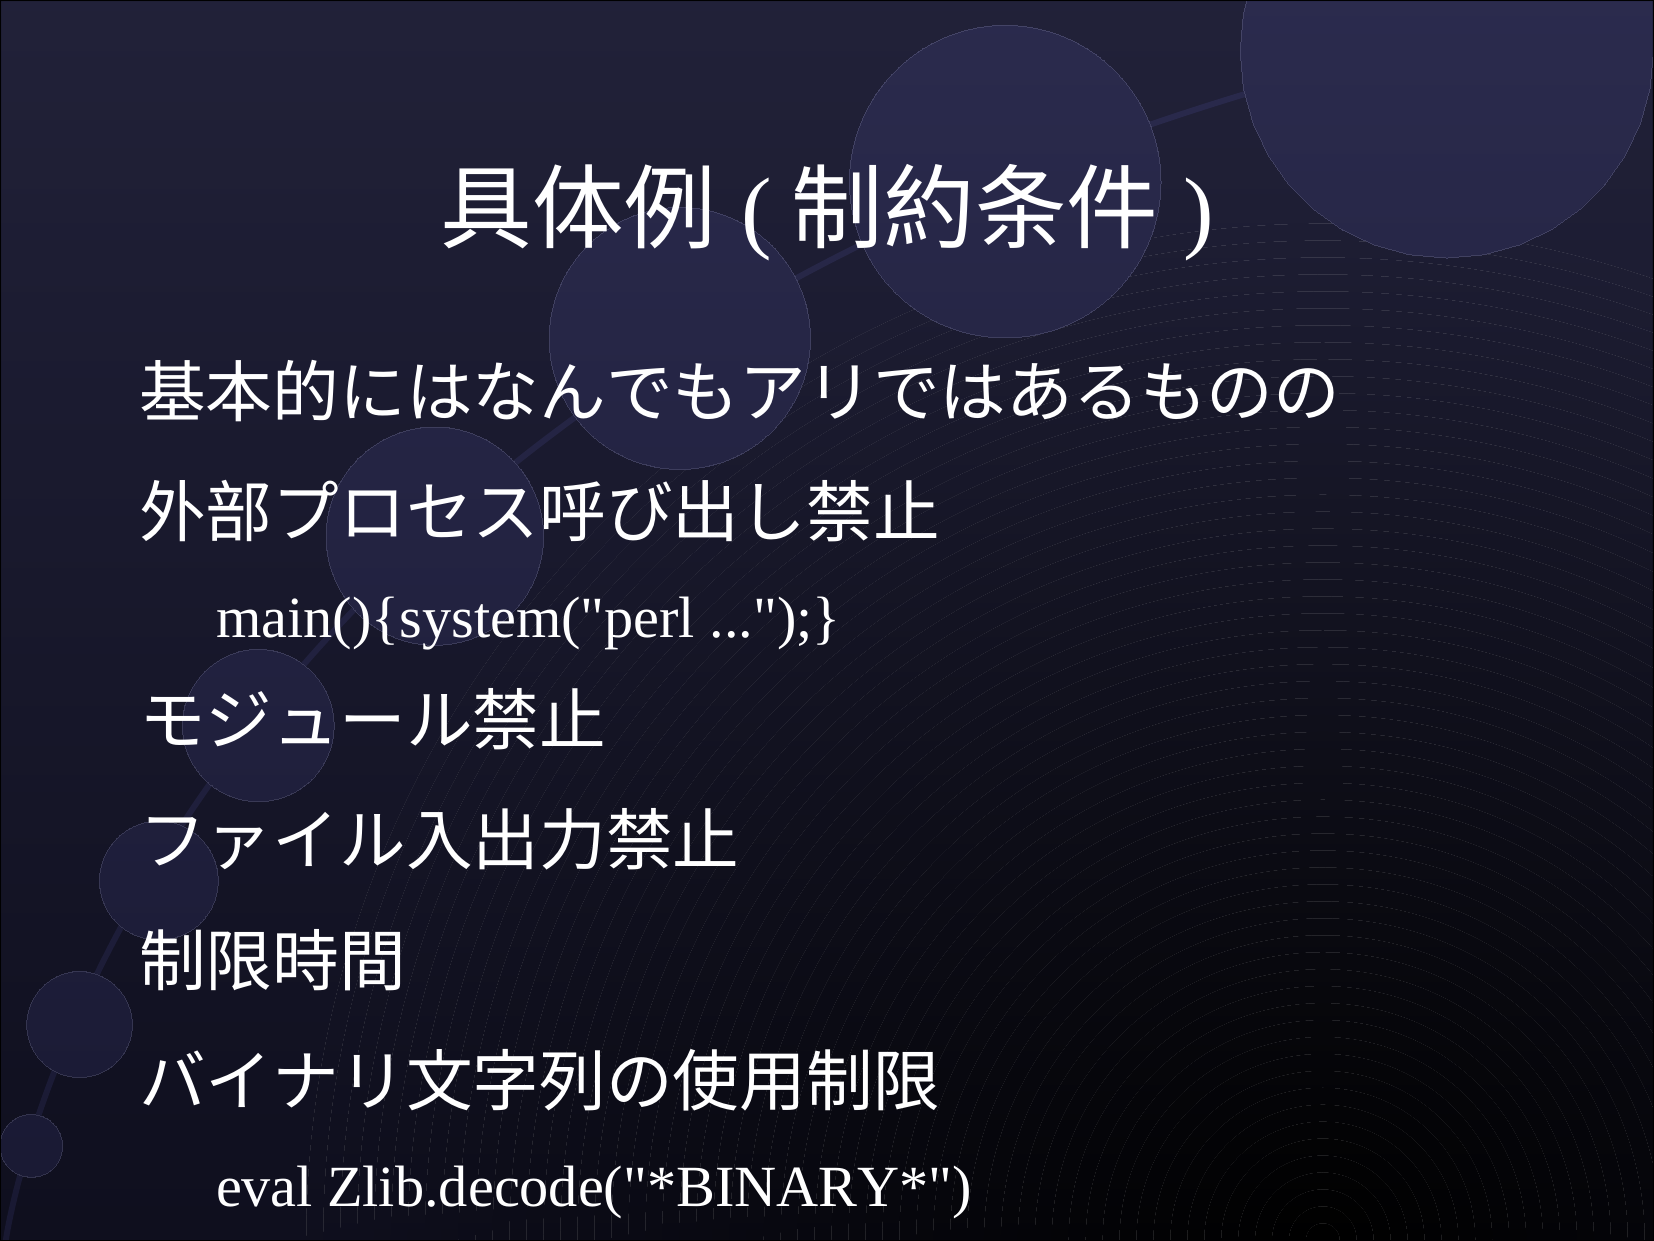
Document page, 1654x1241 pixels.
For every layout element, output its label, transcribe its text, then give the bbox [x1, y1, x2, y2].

list 基本的にはなんでもアリではあるものの 外部プロセス呼び出し禁止 main(){system("perl ...");} モジュール禁止 ファイル入出力禁止 制限時間 バイナリ文字列の使用制限 eval Zlib.decode("*BINARY*") などの制限がつくことも [121, 344, 1534, 1168]
title 具体例(制約条件) [121, 102, 1534, 311]
